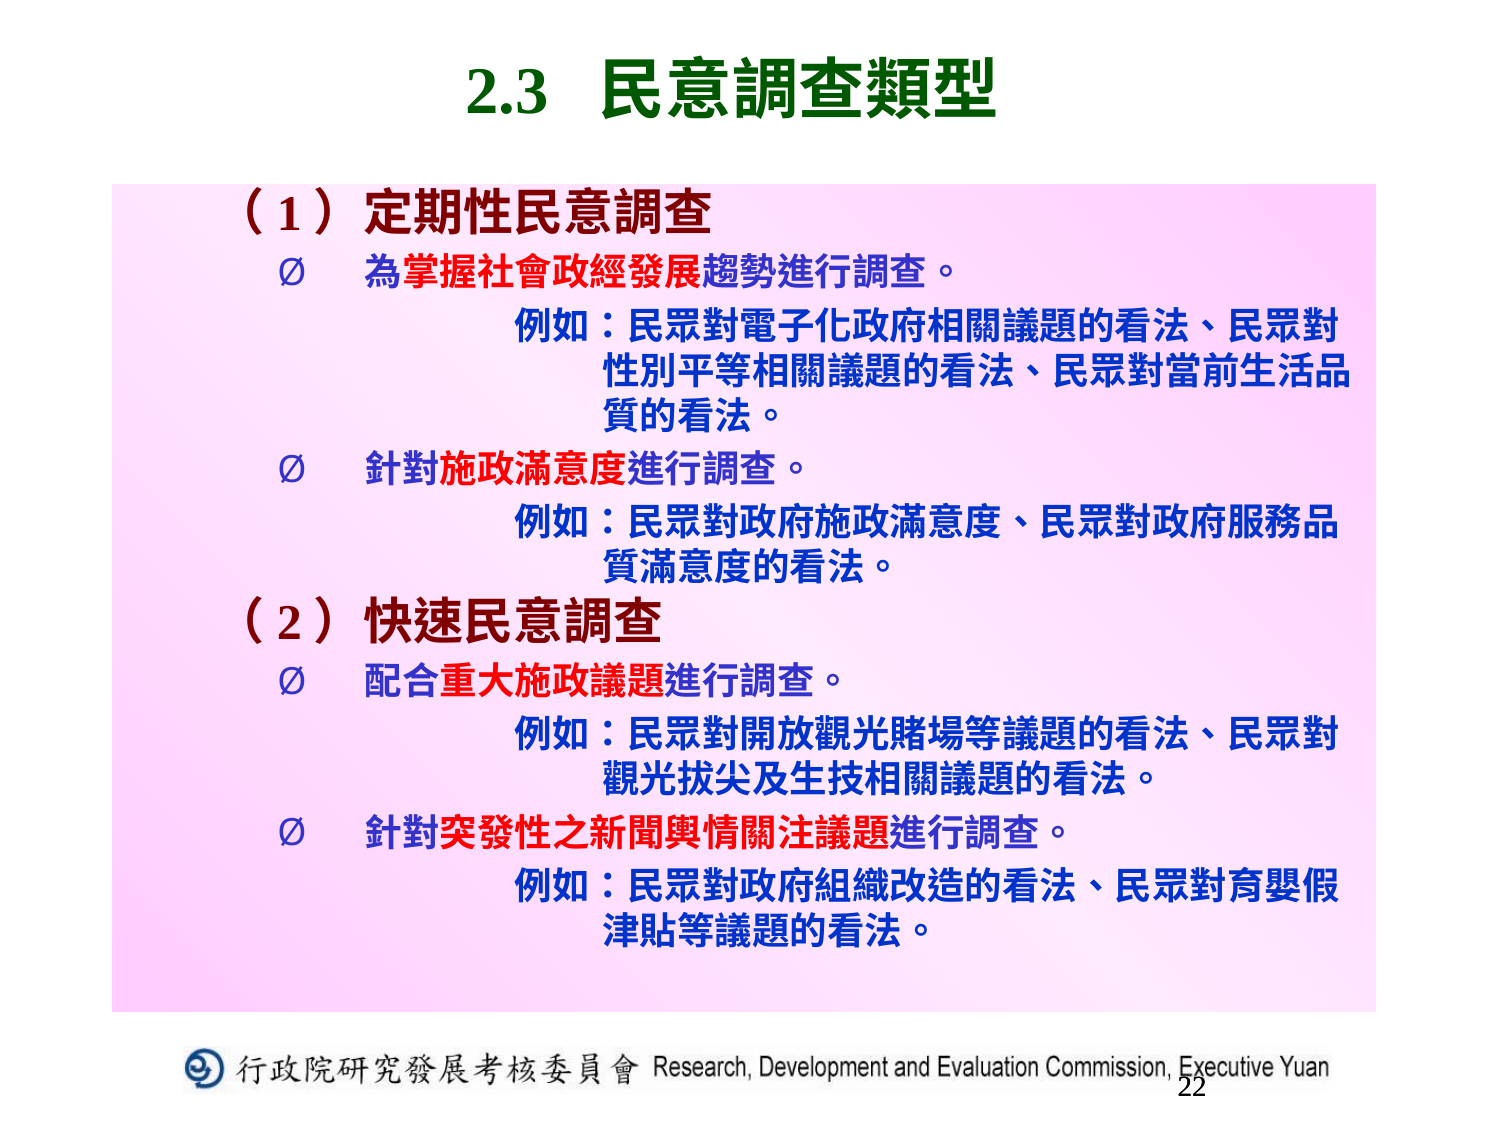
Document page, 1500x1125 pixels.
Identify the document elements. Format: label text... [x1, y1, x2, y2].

list （1）定期性民意調查 為掌握社會政經發展趨勢進行調查。 例如：民眾對電子化政府相關議題的看法、民眾對性別平等相關議題的看法、民眾對當前生活品質的看法。 針對施政滿意度進行調查。 例如：民眾對政府施政滿意度、民眾對政府服務品質滿意度的看法。 （2）快速民意調查 配合重大施政議題進行調查。 例如：民眾對開放觀光賭場等議題的看法、民眾對觀光拔尖及生技相關議題的看法。 針對突發性之新聞輿情關注議題進行調查。 例如：民眾對政府組織改造的看法、民眾對育嬰假津貼等議題的看法。 [112, 184, 1377, 1012]
text_box 2.3 民意調查類型 [112, 31, 1353, 137]
text_box [1162, 1025, 1476, 1101]
